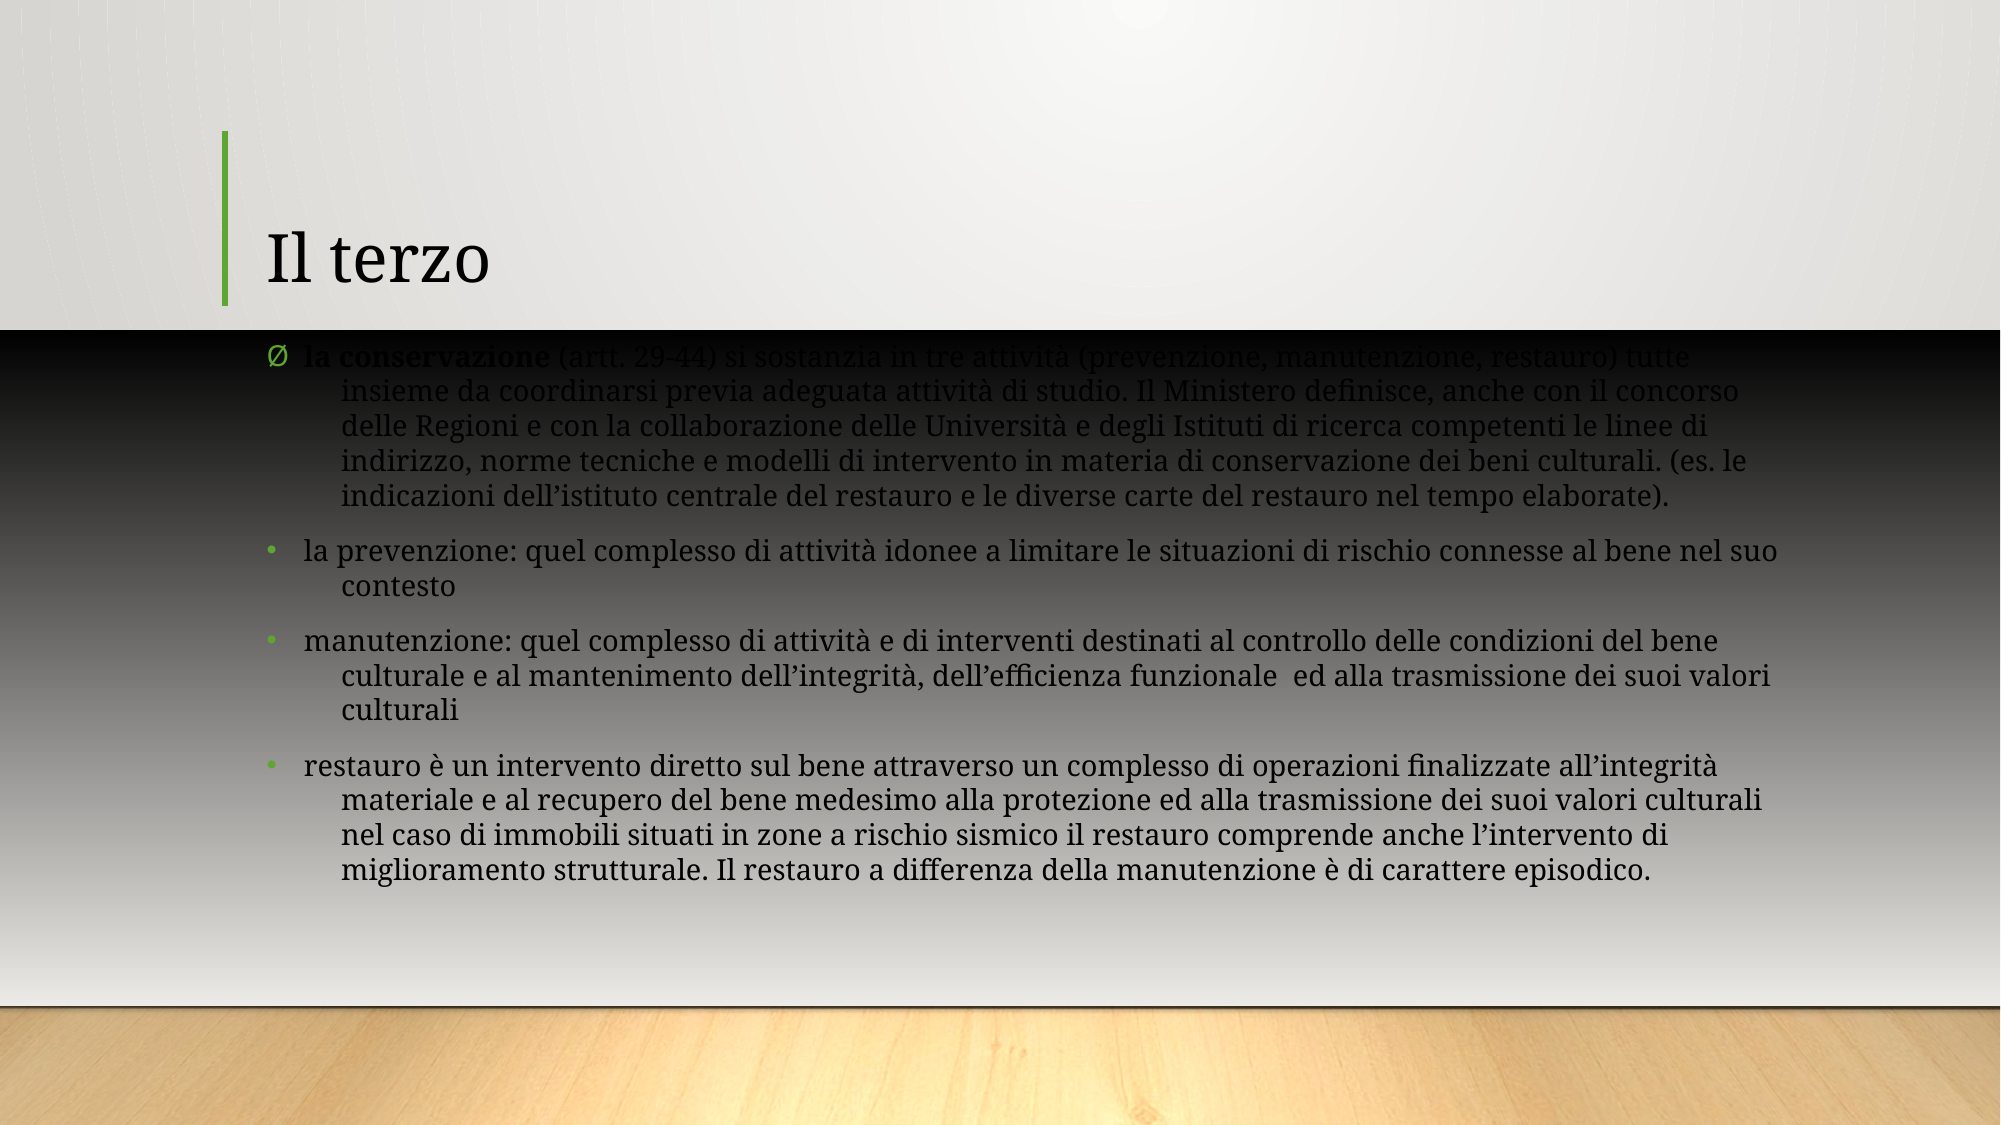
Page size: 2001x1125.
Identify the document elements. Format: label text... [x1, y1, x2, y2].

title Il terzo [251, 131, 1814, 305]
list la conservazione (artt. 29-44) si sostanzia in tre attività (prevenzione, manutenzione, restauro) tutte insieme da coordinarsi previa adeguata attività di studio. Il Ministero definisce, anche con il concorso delle Regioni e con la collaborazione delle Università e degli Istituti di ricerca competenti le linee di indirizzo, norme tecniche e modelli di intervento in materia di conservazione dei beni culturali. (es. le indicazioni dell’istituto centrale del restauro e le diverse carte del restauro nel tempo elaborate). la prevenzione: quel complesso di attività idonee a limitare le situazioni di rischio connesse al bene nel suo contesto manutenzione: quel complesso di attività e di interventi destinati al controllo delle condizioni del bene culturale e al mantenimento dell’integrità, dell’efficienza funzionale ed alla trasmissione dei suoi valori culturali restauro è un intervento diretto sul bene attraverso un complesso di operazioni finalizzate all’integrità materiale e al recupero del bene medesimo alla protezione ed alla trasmissione dei suoi valori culturali nel caso di immobili situati in zone a rischio sismico il restauro comprende anche l’intervento di miglioramento strutturale. Il restauro a differenza della manutenzione è di carattere episodico. [251, 330, 1814, 897]
